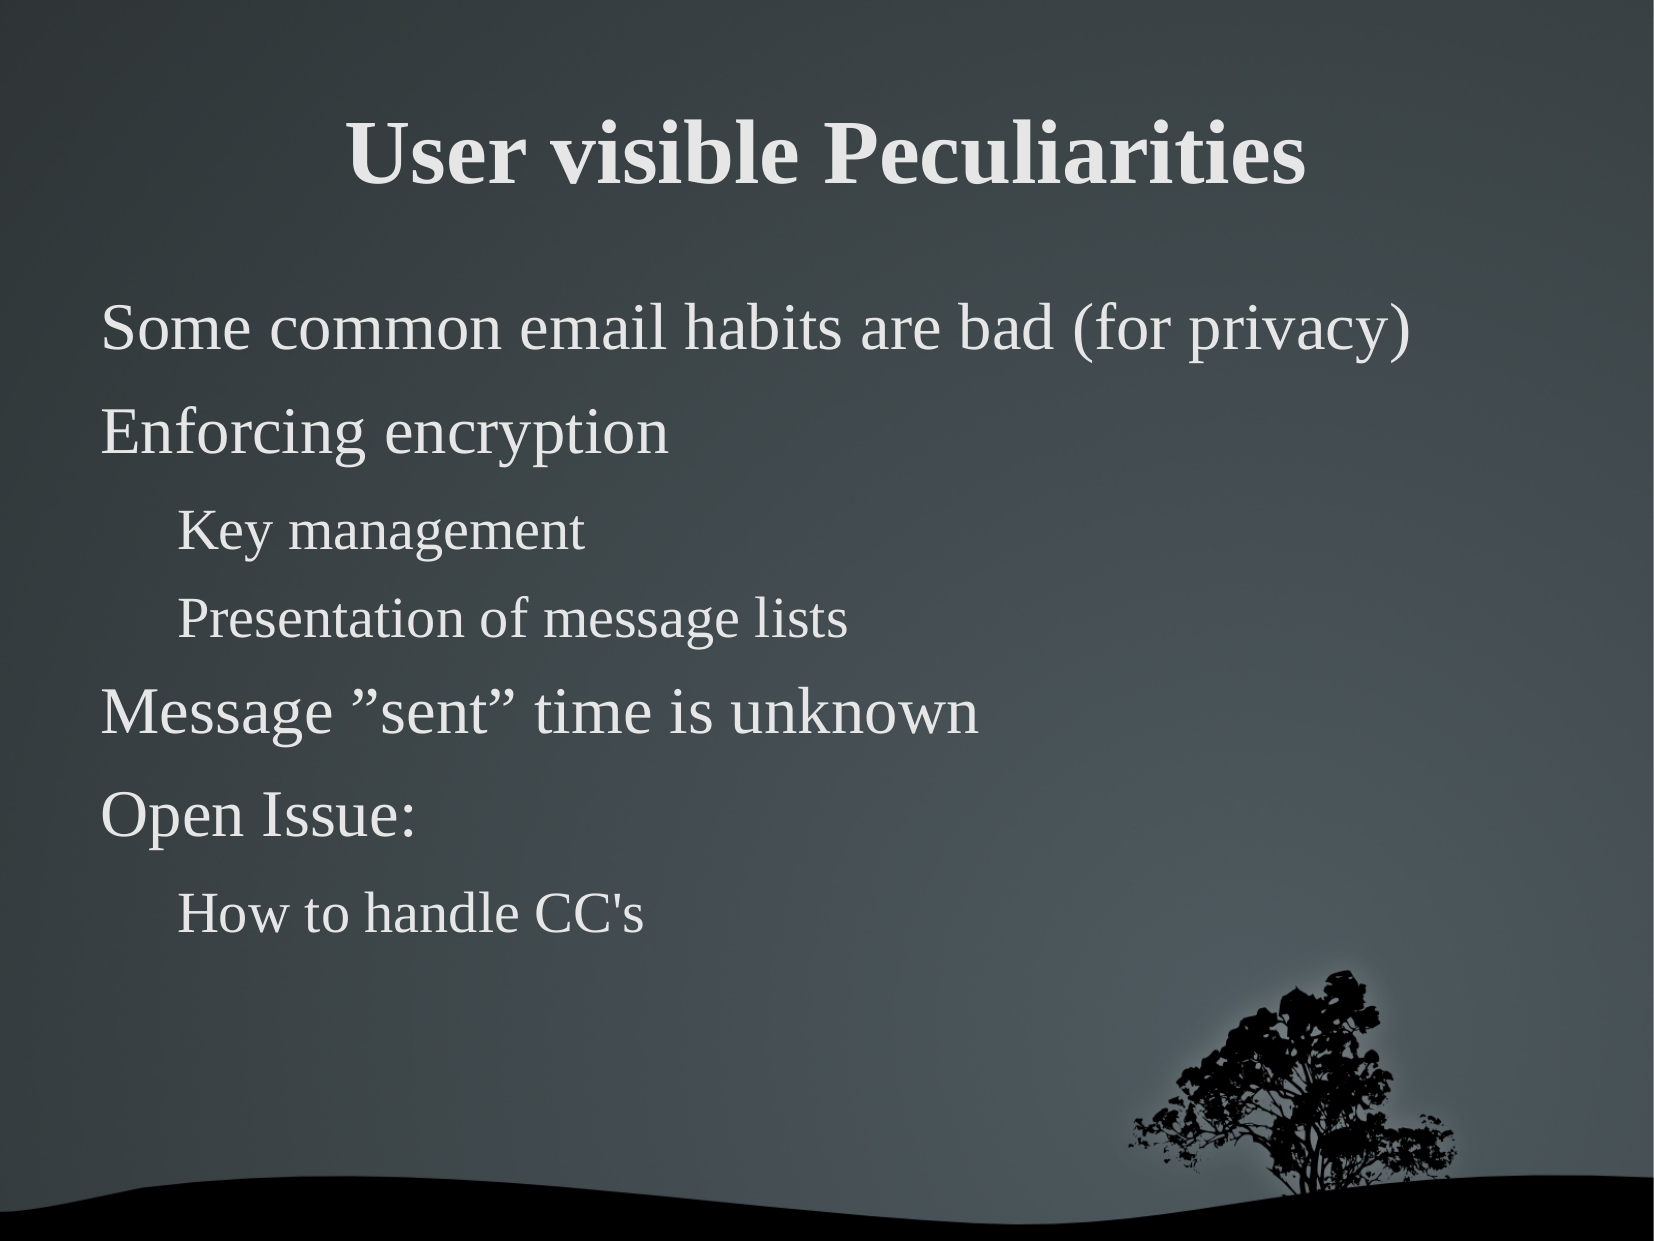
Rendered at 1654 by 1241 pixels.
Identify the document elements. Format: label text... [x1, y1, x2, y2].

list Some common email habits are bad (for privacy) Enforcing encryption Key management Presentation of message lists Message ”sent” time is unknown Open Issue: How to handle CC's [82, 290, 1571, 1094]
title User visible Peculiarities [82, 49, 1571, 257]
picture [0, 0, 1654, 1241]
